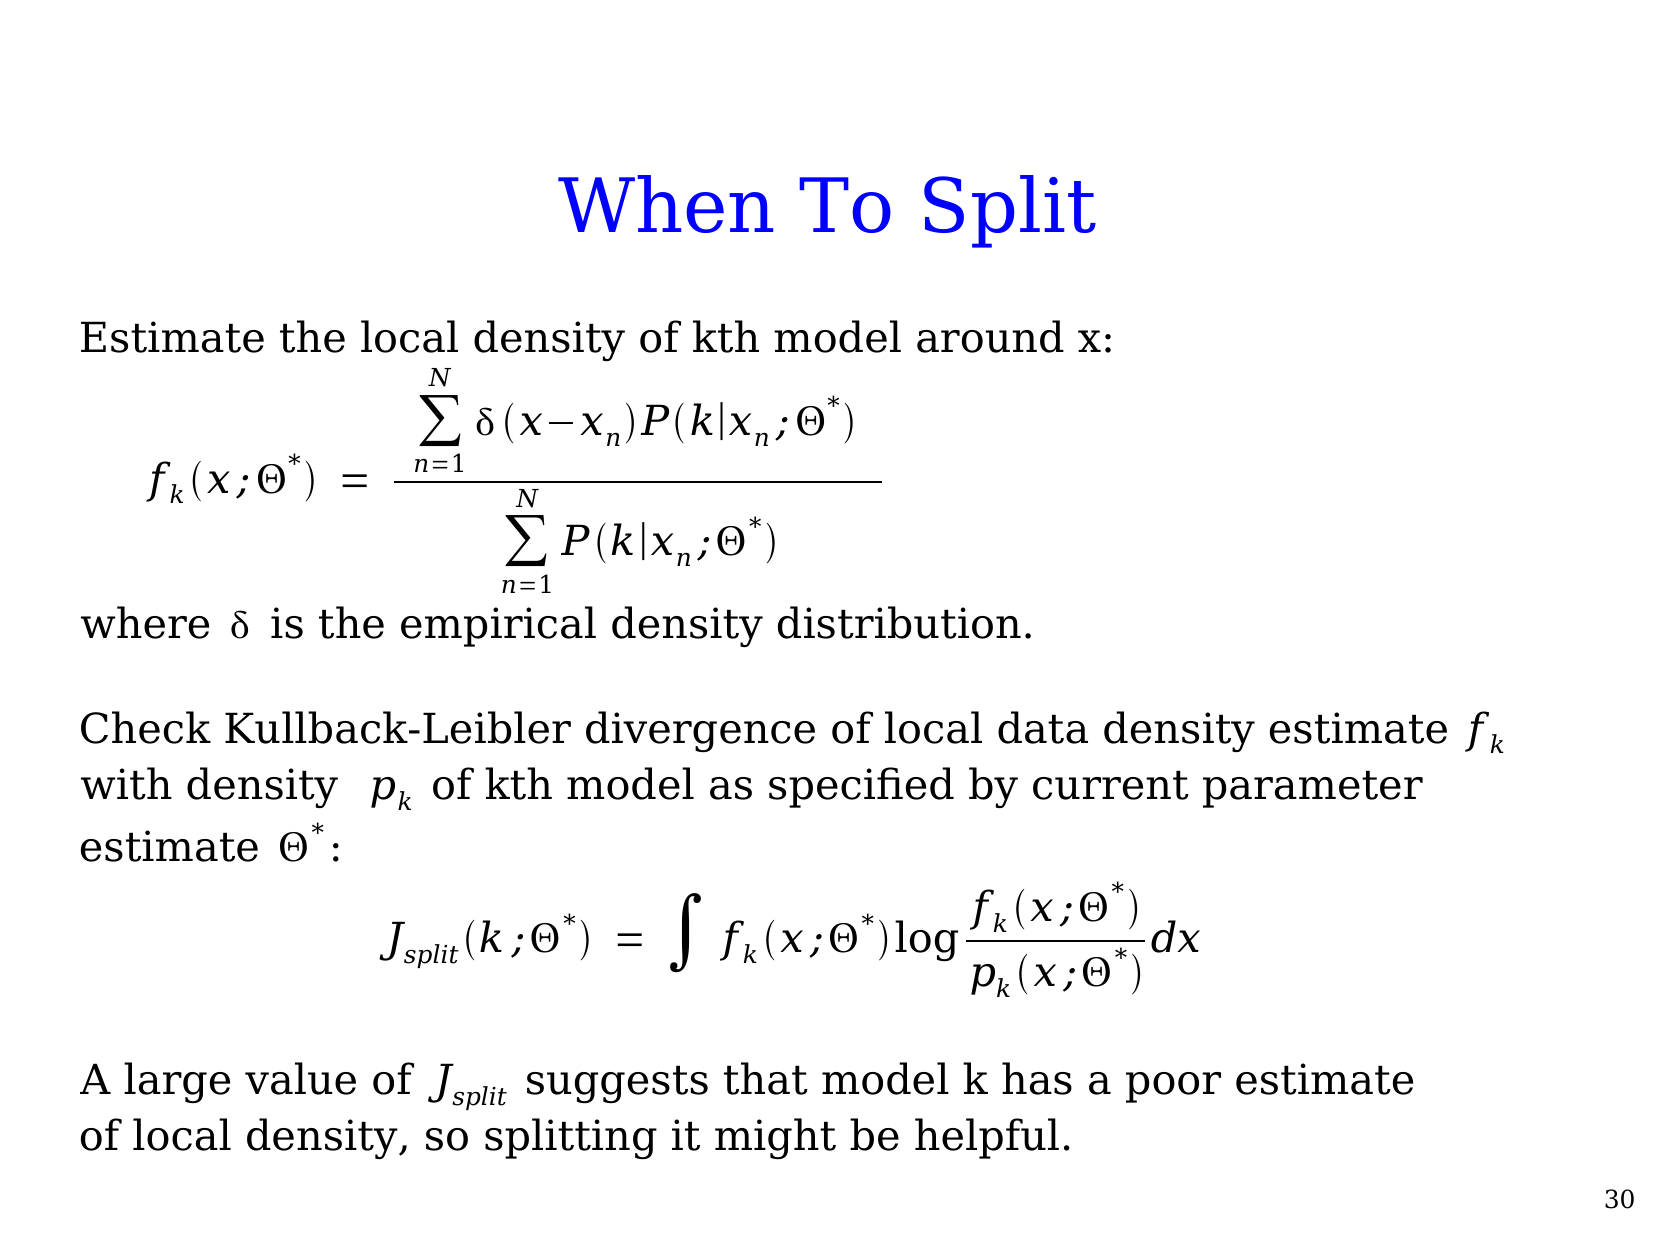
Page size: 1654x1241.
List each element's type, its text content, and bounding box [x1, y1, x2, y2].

title When To Split [121, 102, 1534, 311]
chart [72, 313, 1510, 1162]
